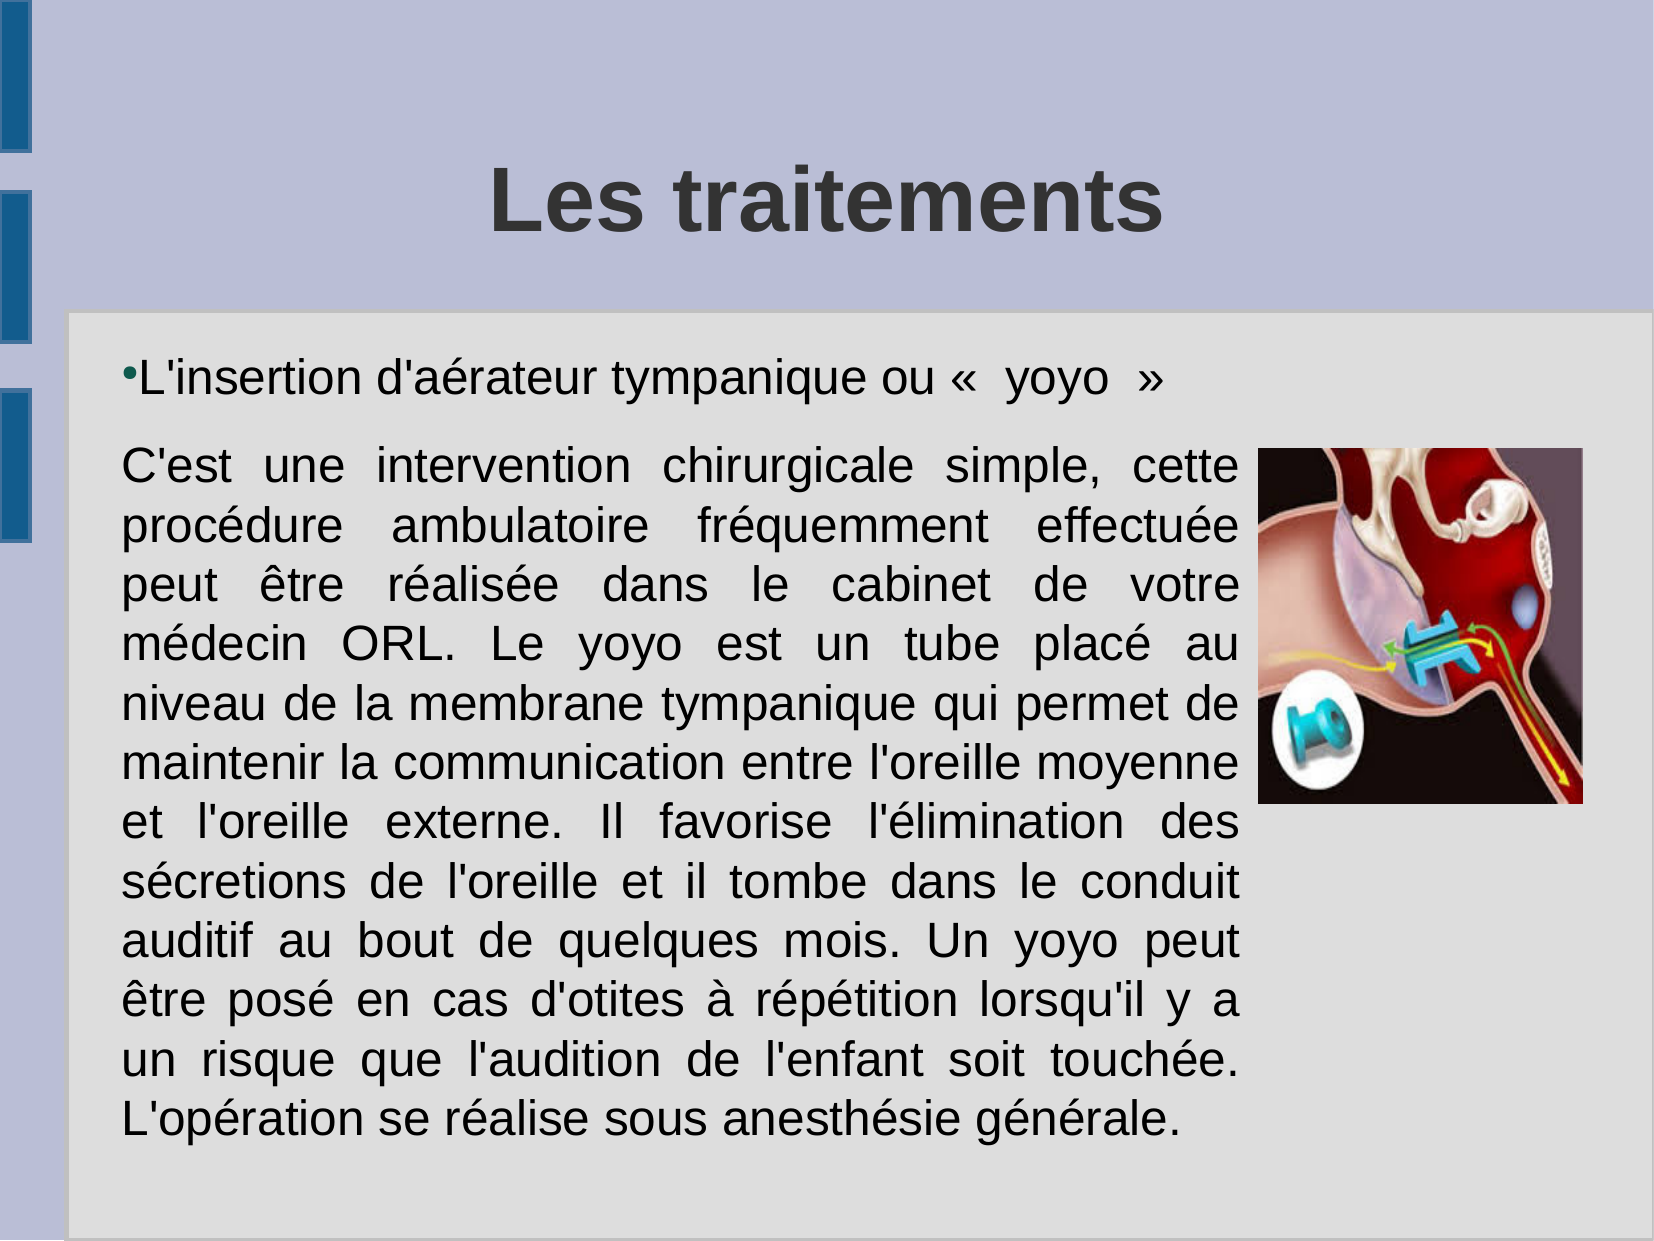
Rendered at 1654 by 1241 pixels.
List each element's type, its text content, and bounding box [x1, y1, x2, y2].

title Les traitements [121, 91, 1534, 299]
list L'insertion d'aérateur tympanique ou « yoyo » C'est une intervention chirurgicale simple, cette procédure ambulatoire fréquemment effectuée peut être réalisée dans le cabinet de votre médecin ORL. Le yoyo est un tube placé au niveau de la membrane tympanique qui permet de maintenir la communication entre l'oreille moyenne et l'oreille externe. Il favorise l'élimination des sécretions de l'oreille et il tombe dans le conduit auditif au bout de quelques mois. Un yoyo peut être posé en cas d'otites à répétition lorsqu'il y a un risque que l'audition de l'enfant soit touchée. L'opération se réalise sous anesthésie générale. [121, 344, 1241, 1155]
picture [1258, 448, 1583, 804]
